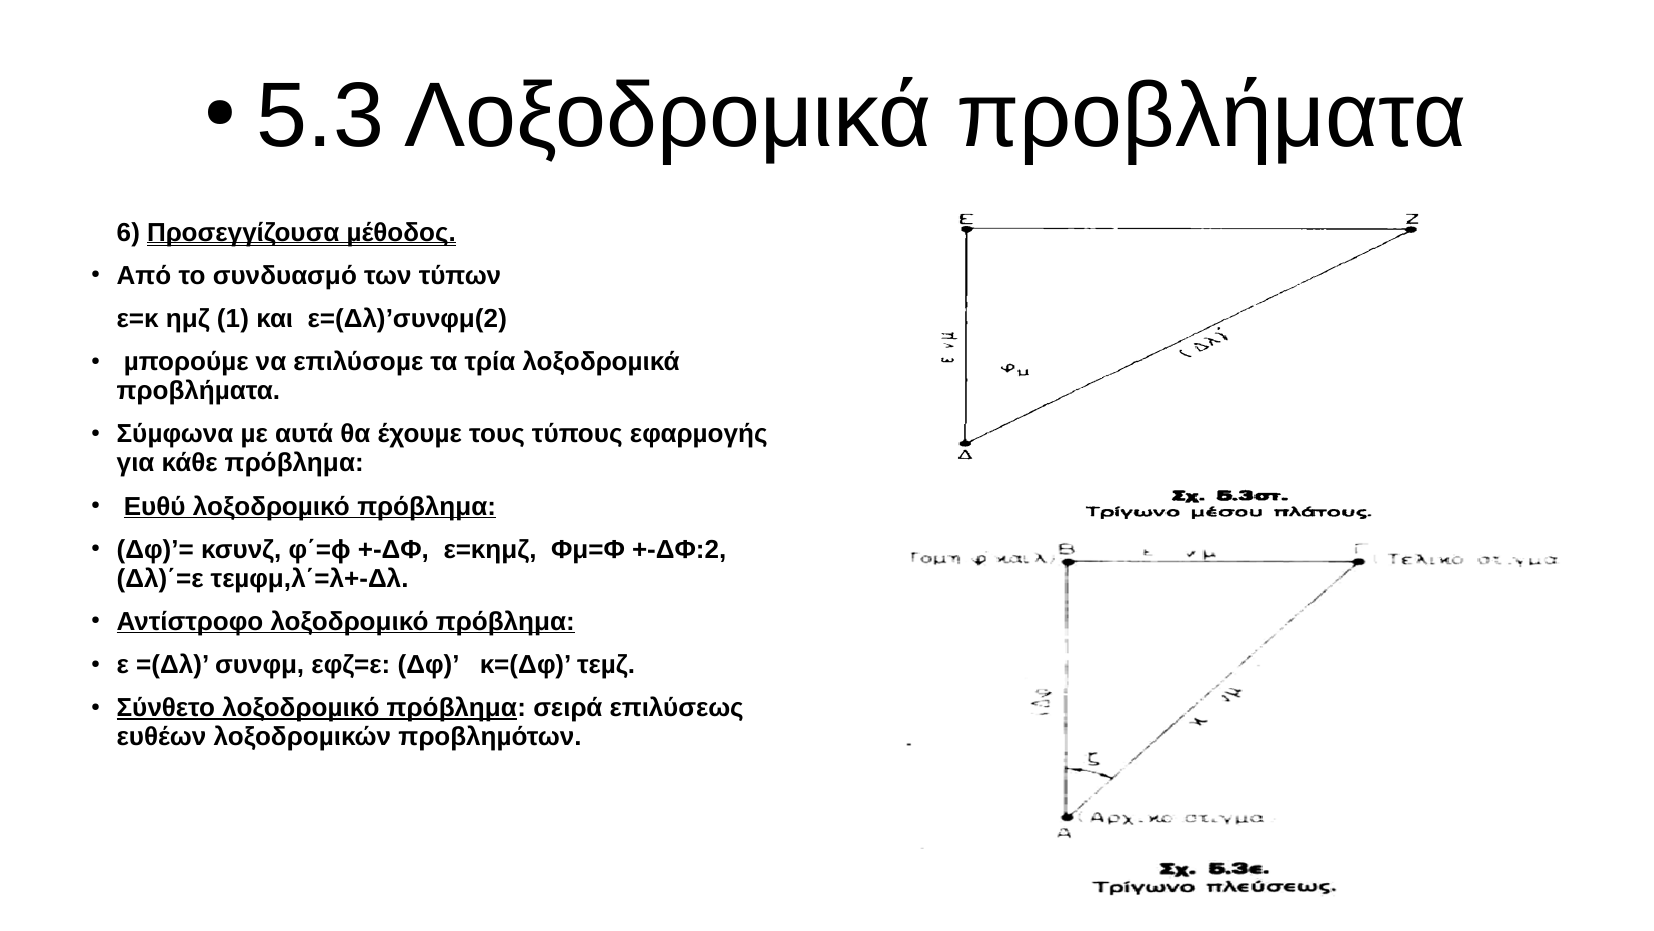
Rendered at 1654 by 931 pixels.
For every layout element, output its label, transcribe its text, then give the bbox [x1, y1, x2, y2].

list 6) Προσεγγίζουσα µέθοδος. Από το συνδυασμό των τύπων ε=κ ημζ (1) και ε=(Δλ)’συνφμ(2) µπορούµε να επιλύσοµε τα τρία λοξοδροµικά προβλήµατα. Σύµφωνα µε αυτά θα έχουµε τους τύπους εφαρµογής για κάθε πρόβλημα: Ευθύ λοξοδροµικό πρόβλημα: (Δφ)’= κσυνζ, φ΄=ϕ +-ΔΦ, ε=κημζ, Φμ=Φ +-ΔΦ:2, (Δλ)΄=ε τεµφμ,λ΄=λ+-Δλ. Αντίστροφο λοξοδρομικό πρόβλημα: ε =(Δλ)’ συνφμ, εφζ=ε: (Δφ)’ κ=(Δφ)’ τεµζ. Σύνθετο λοξοδροµικό πρόβλημα: σειρά επιλύσεως ευθέων λοξοδροµικών προβληµότων. [82, 217, 809, 758]
title 5.3 Λοξοδρομικά προβλήματα [82, 37, 1571, 193]
picture [900, 187, 1463, 526]
picture [900, 531, 1576, 901]
